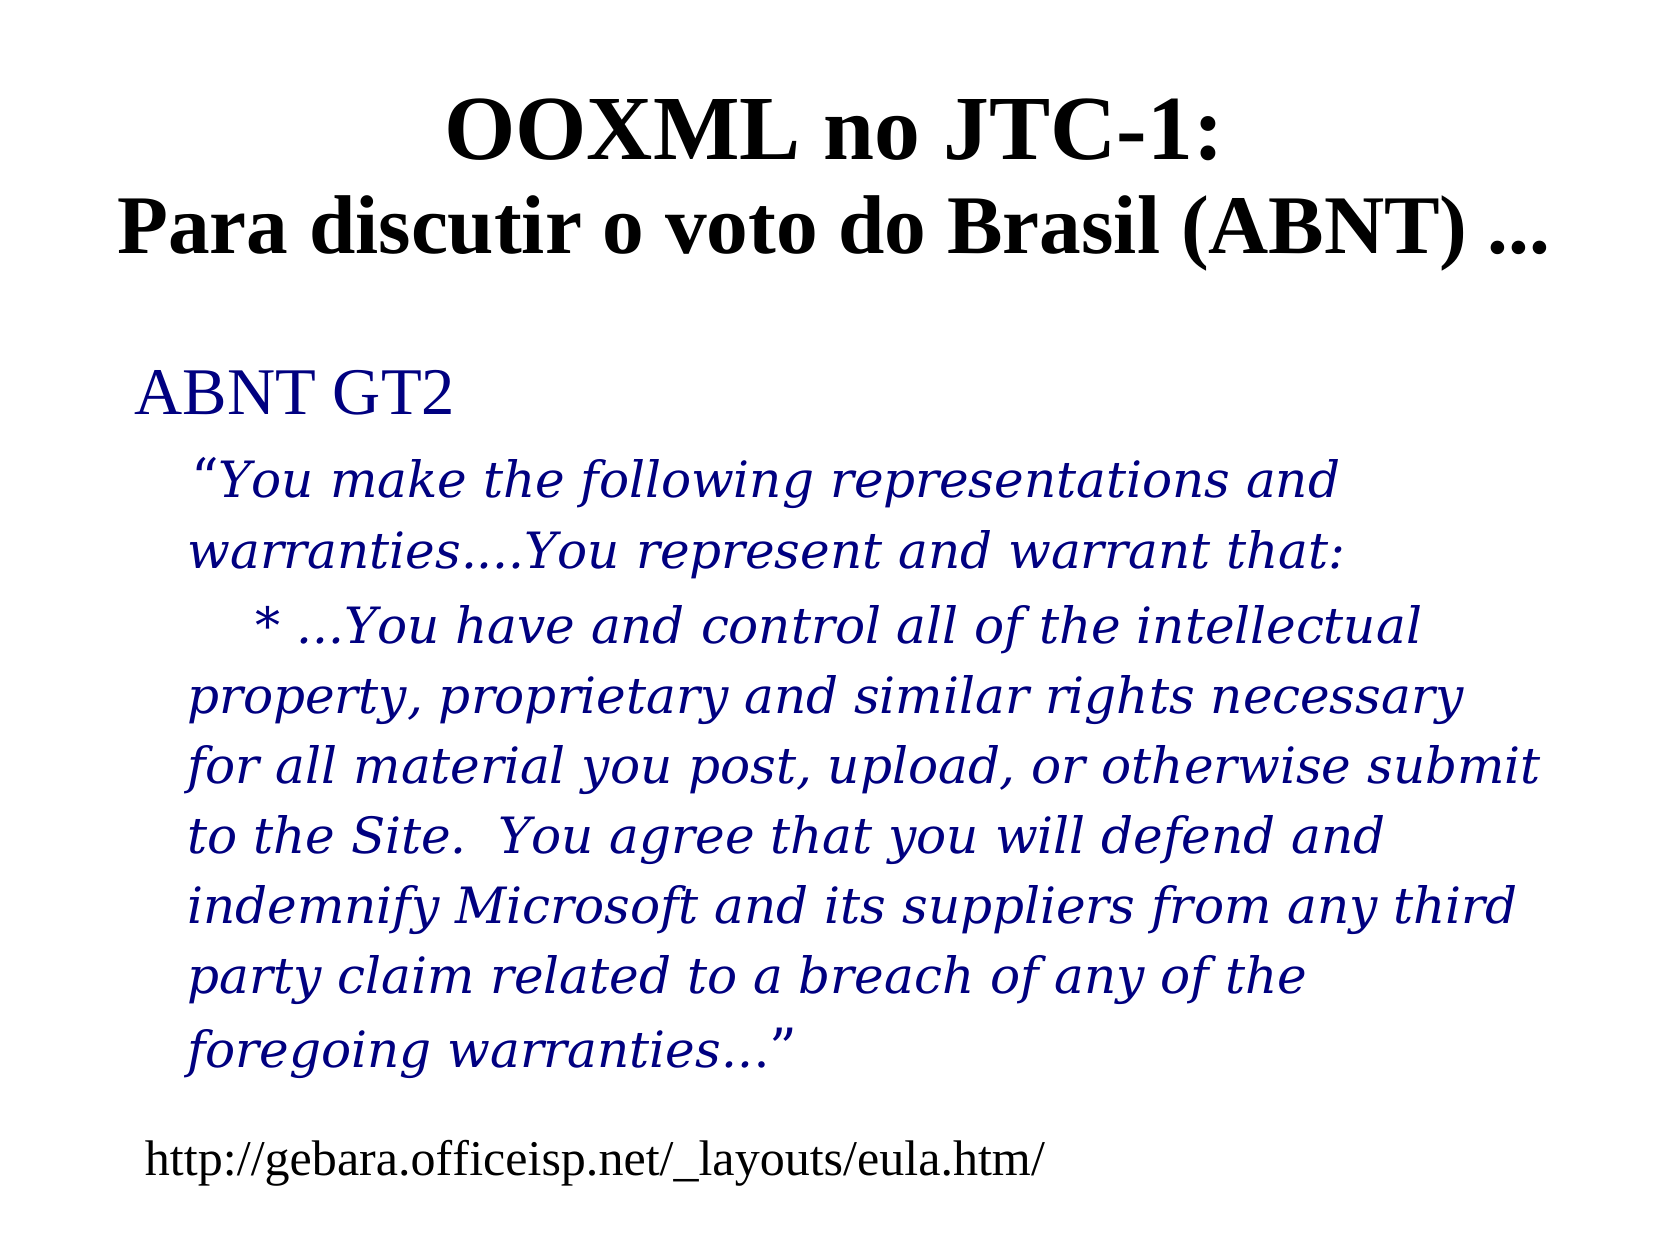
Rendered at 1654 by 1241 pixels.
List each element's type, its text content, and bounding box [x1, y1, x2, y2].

title OOXML no JTC-1: Para discutir o voto do Brasil (ABNT) ... [60, 53, 1609, 297]
text_box ABNT GT2 “You make the following representations and warranties....You represent and warrant that: * ...You have and control all of the intellectual property, proprietary and similar rights necessary for all material you post, upload, or otherwise submit to the Site. You agree that you will defend and indemnify Microsoft and its suppliers from any third party claim related to a breach of any of the foregoing warranties...” [125, 339, 1546, 1073]
text_box http://gebara.officeisp.net/_layouts/eula.htm/ [144, 1130, 1047, 1191]
